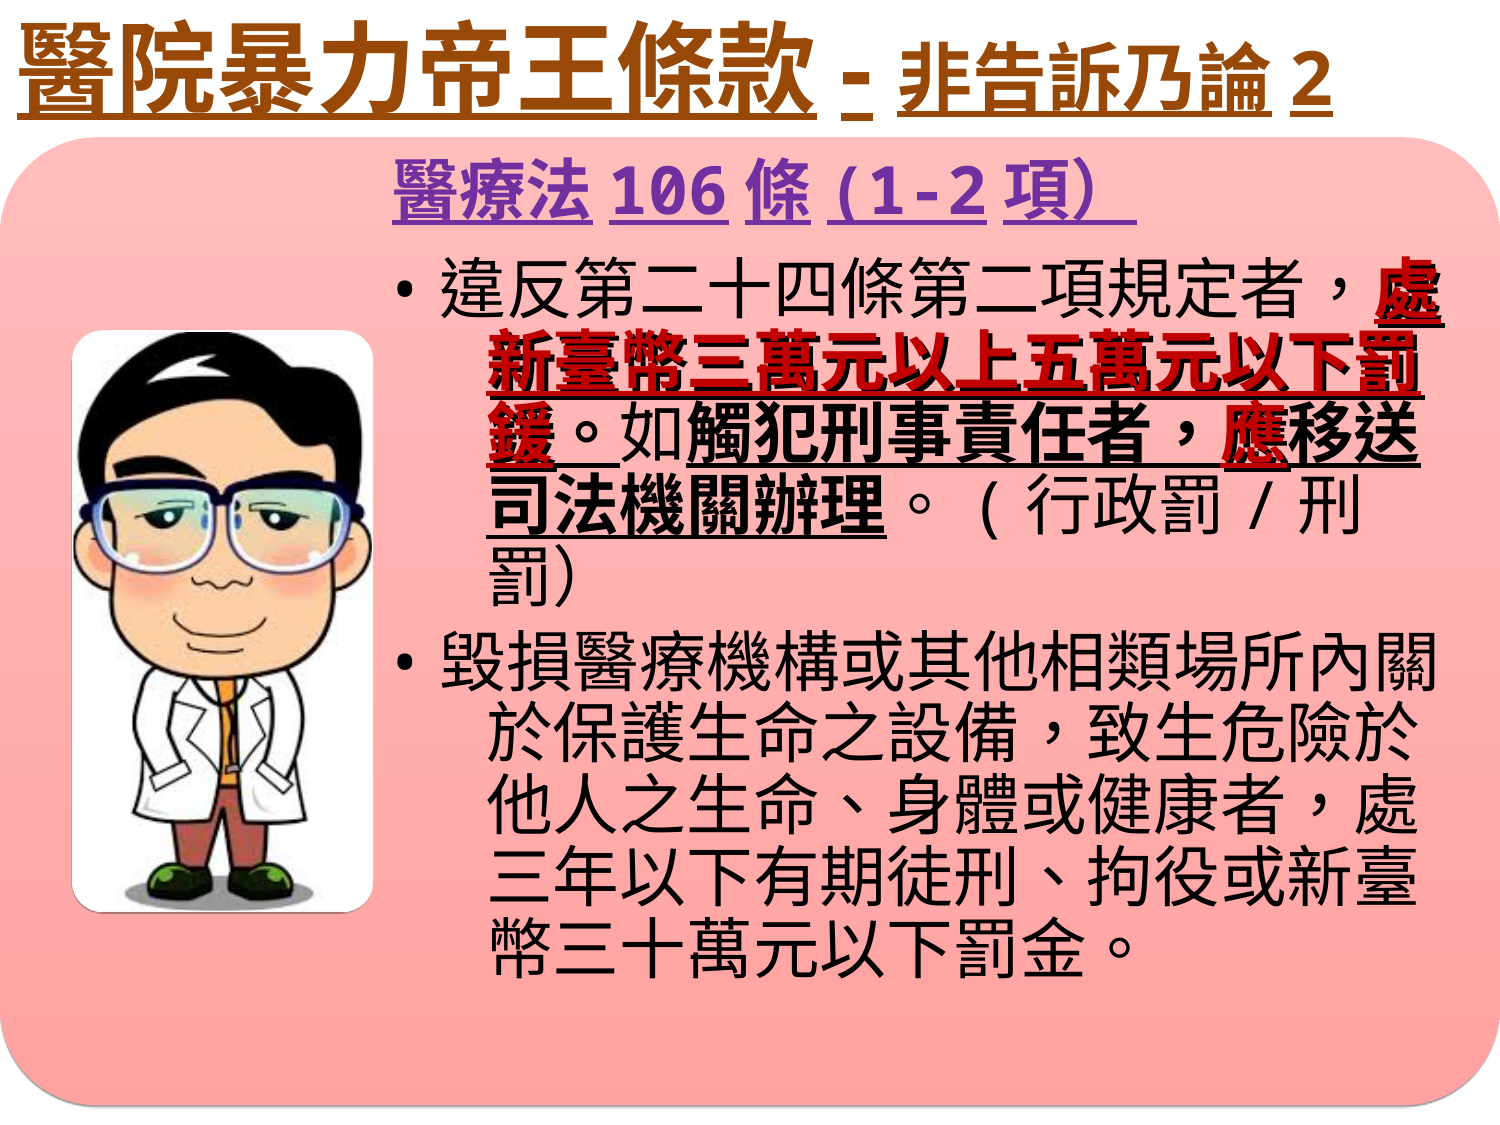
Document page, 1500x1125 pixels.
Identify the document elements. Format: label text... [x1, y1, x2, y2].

text_box [72, 331, 373, 912]
text_box 醫療法106條(1-2項） 違反第二十四條第二項規定者，處新臺幣三萬元以上五萬元以下罰鍰。如觸犯刑事責任者，應移送司法機關辦理。(行政罰/刑罰） 毀損醫療機構或其他相類場所內關於保護生命之設備，致生危險於他人之生命、身體或健康者，處三年以下有期徒刑、拘役或新臺幣三十萬元以下罰金。 [0, 137, 1500, 1106]
title 醫院暴力帝王條款-非告訴乃論2 [0, 0, 1351, 160]
